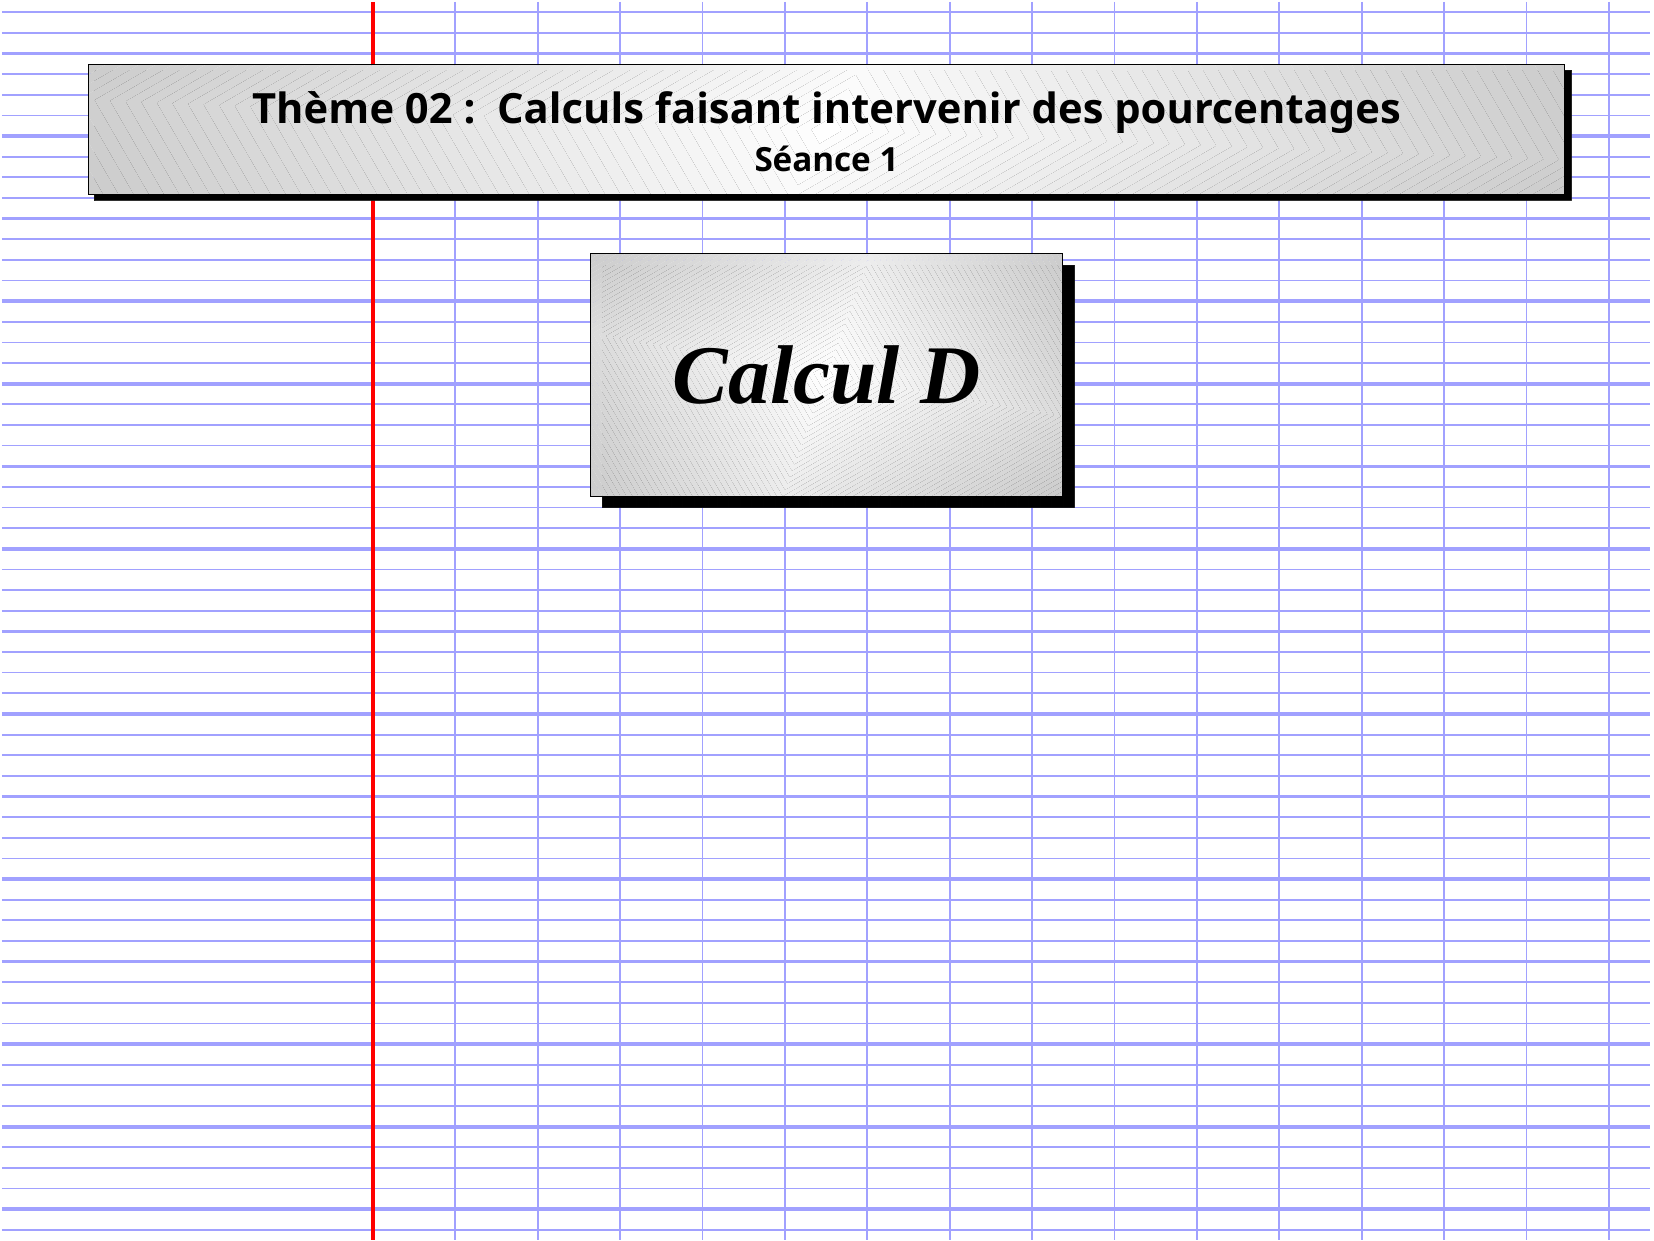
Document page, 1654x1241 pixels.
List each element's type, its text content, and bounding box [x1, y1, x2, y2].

text_box Thème 02 : Calculs faisant intervenir des pourcentages Séance 1 [88, 64, 1565, 195]
text_box Calcul D [590, 253, 1063, 497]
picture [0, 0, 1654, 1241]
